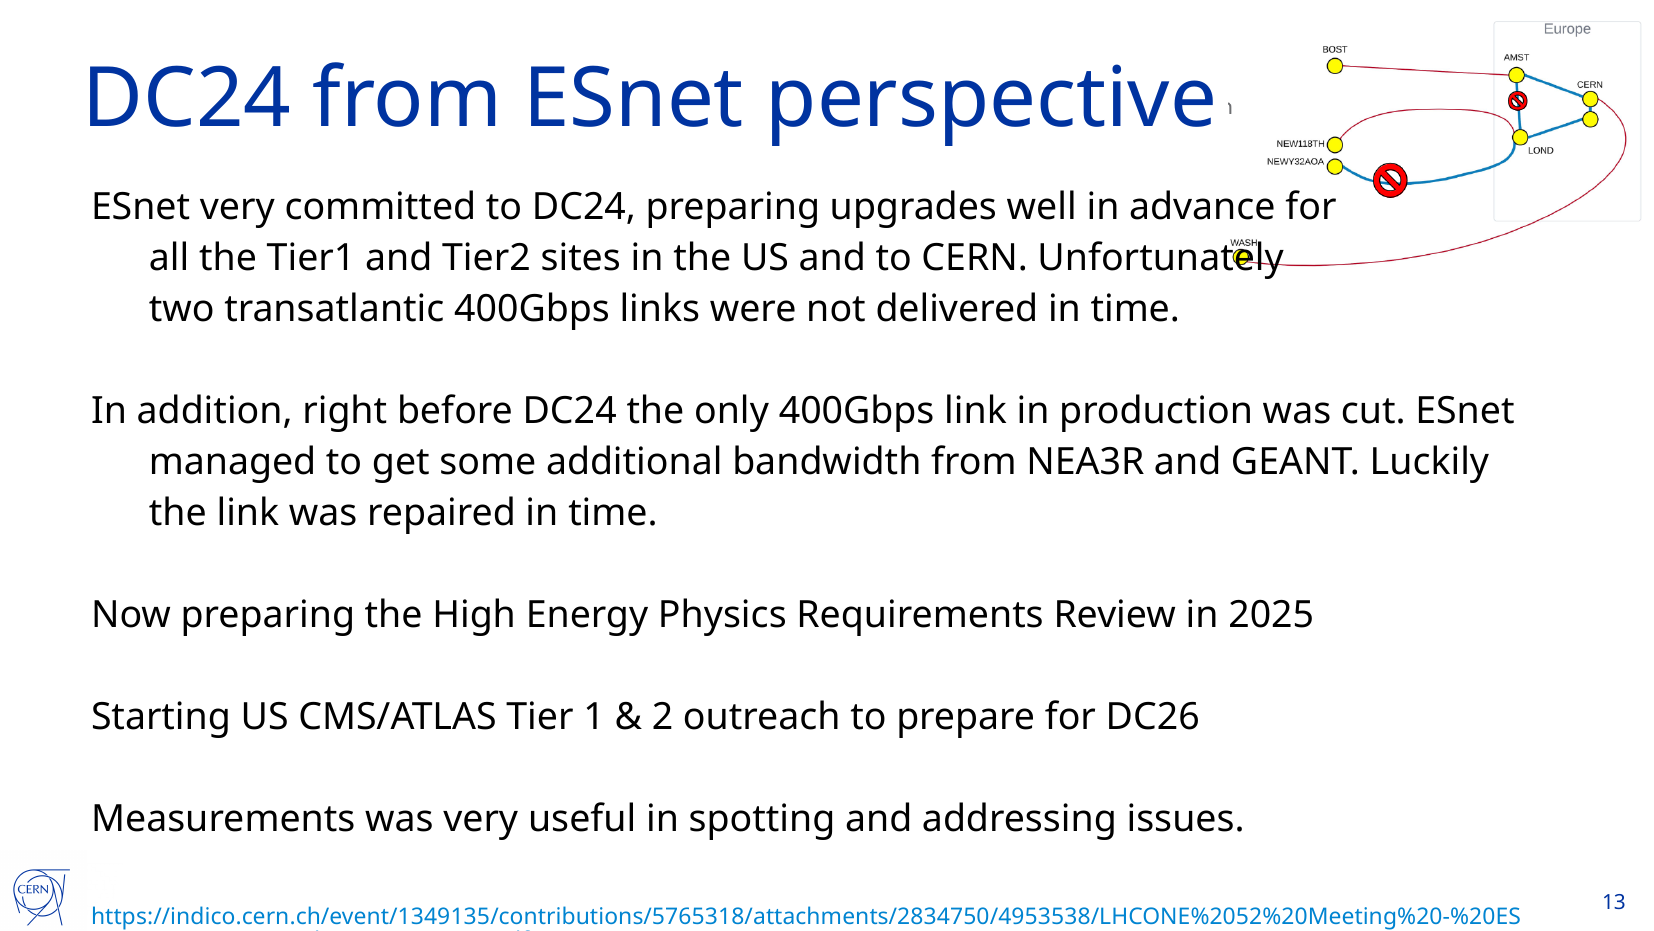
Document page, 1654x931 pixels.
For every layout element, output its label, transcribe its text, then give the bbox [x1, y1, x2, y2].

text_box ESnet very committed to DC24, preparing upgrades well in advance for all the Tier1 and Tier2 sites in the US and to CERN. Unfortunately two transatlantic 400Gbps links were not delivered in time. In addition, right before DC24 the only 400Gbps link in production was cut. ESnet managed to get some additional bandwidth from NEA3R and GEANT. Luckily the link was repaired in time. Now preparing the High Energy Physics Requirements Review in 2025 Starting US CMS/ATLAS Tier 1 & 2 outreach to prepare for DC26 Measurements was very useful in spotting and addressing issues. https://indico.cern.ch/event/1349135/contributions/5765318/attachments/2834750/4953538/LHCONE%2052%20Meeting%20-%20ESnet%20DC24%20Update%202024-04.pdf [76, 172, 1546, 931]
title DC24 from ESnet perspective [82, 37, 1571, 142]
picture [1228, 11, 1650, 281]
picture [0, 850, 76, 931]
